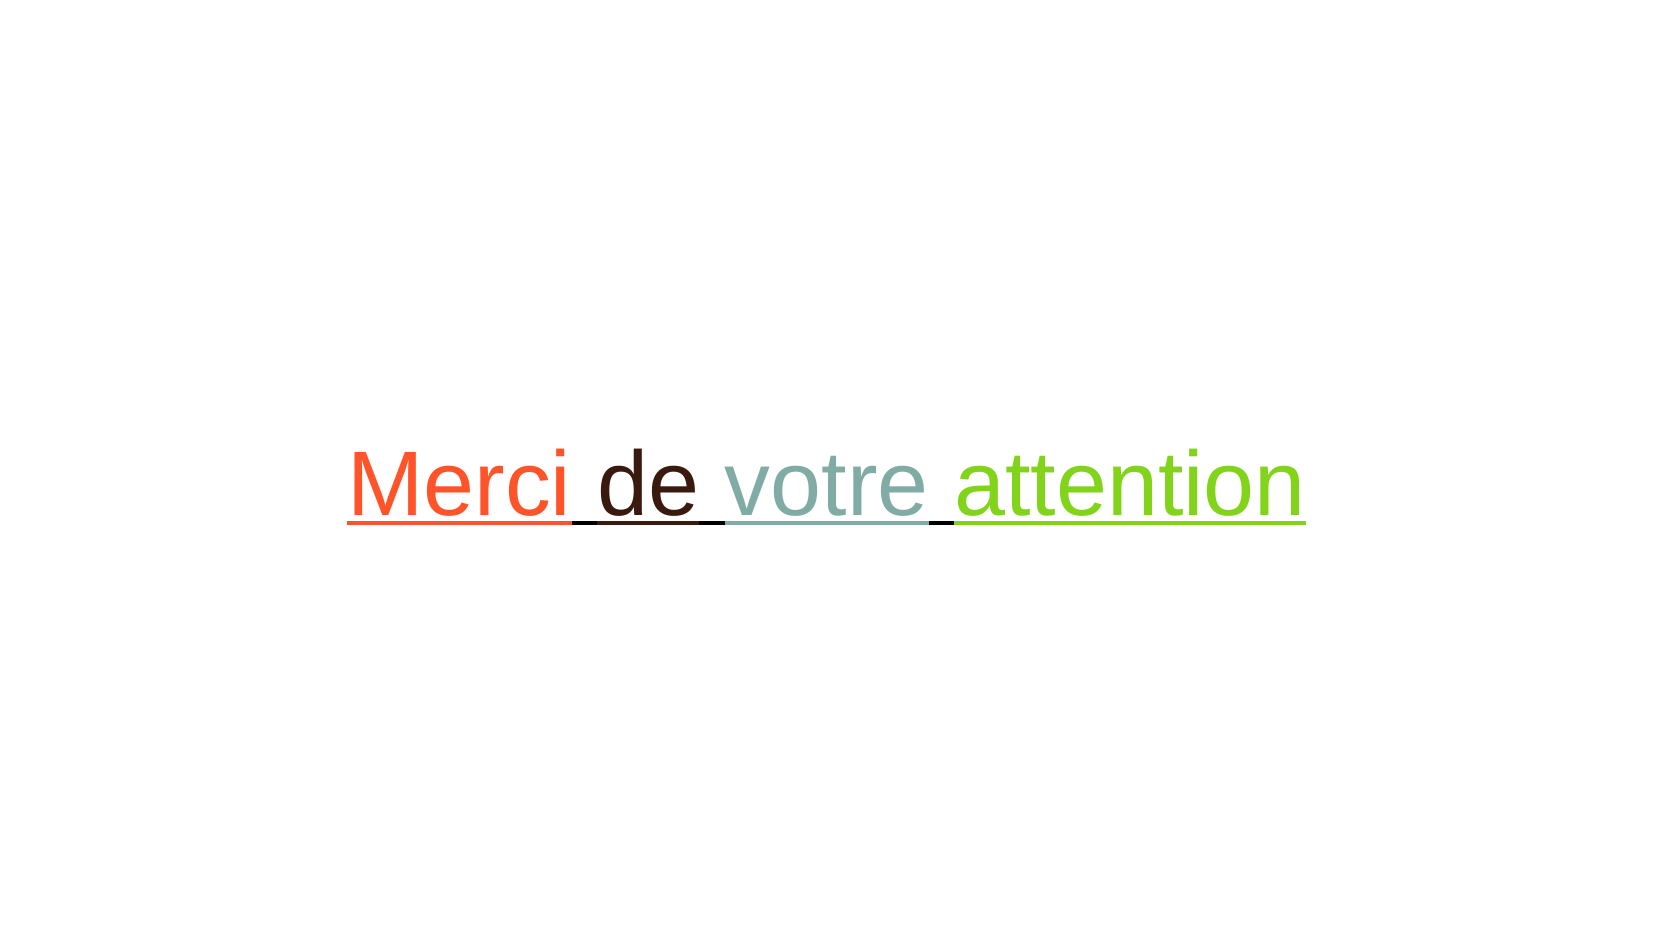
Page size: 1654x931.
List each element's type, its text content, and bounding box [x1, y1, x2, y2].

title Merci de votre attention [82, 37, 1571, 931]
